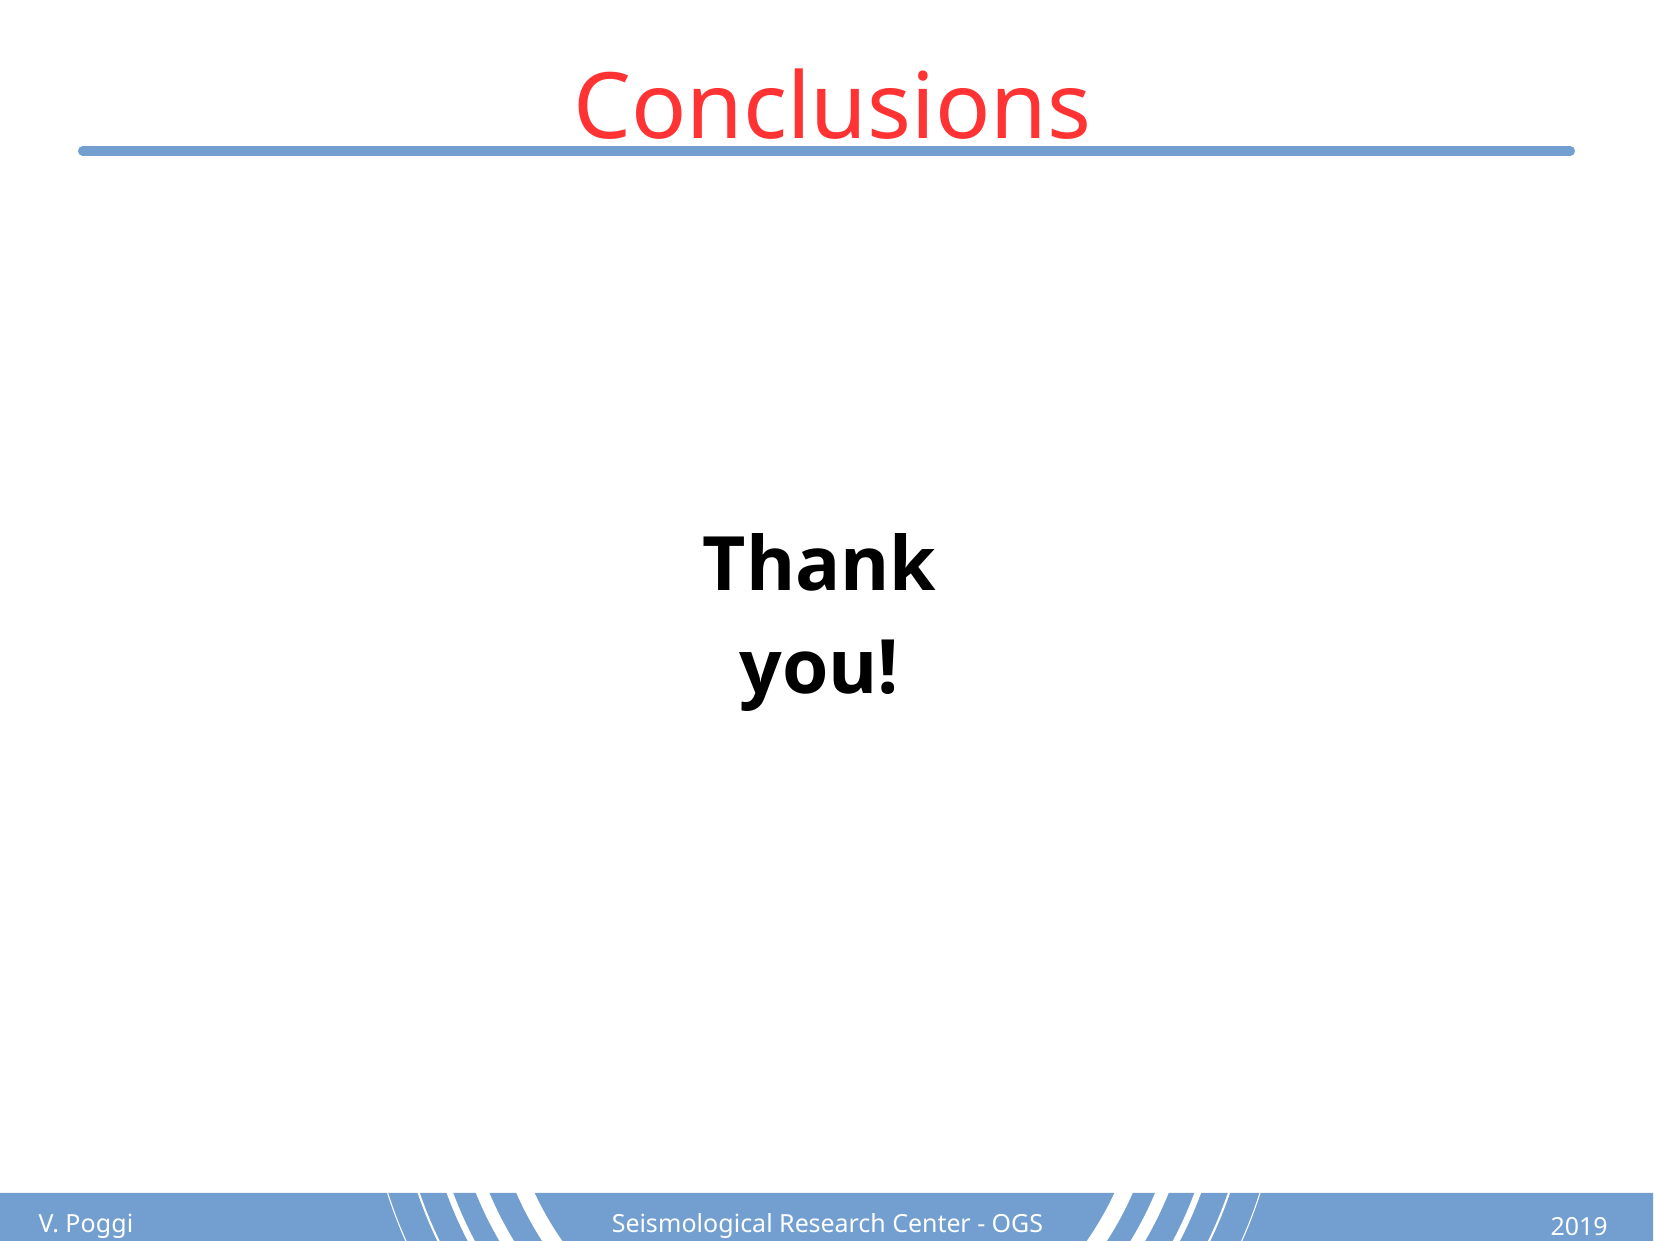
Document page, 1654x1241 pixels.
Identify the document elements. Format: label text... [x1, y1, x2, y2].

text_box Thank you! [609, 561, 1030, 665]
text_box Conclusions [90, 33, 1576, 155]
